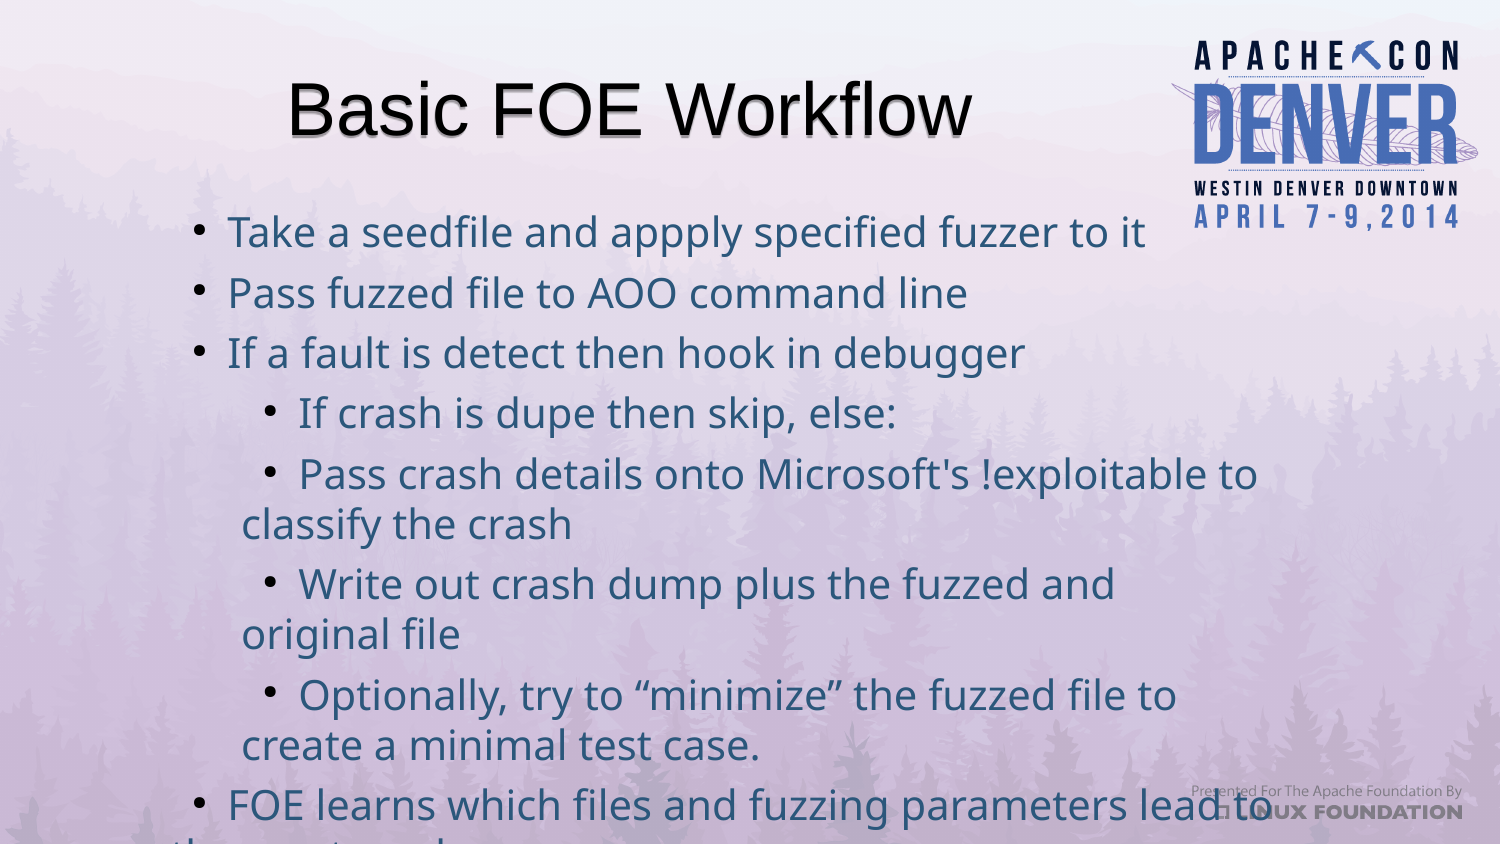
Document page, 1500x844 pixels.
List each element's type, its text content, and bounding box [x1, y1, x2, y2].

picture [0, 0, 1500, 844]
title Basic FOE Workflow [0, 39, 1306, 181]
text_box Take a seedfile and appply specified fuzzer to it Pass fuzzed file to AOO command line If a fault is detect then hook in debugger If crash is dupe then skip, else: Pass crash details onto Microsoft's !exploitable to classify the crash Write out crash dump plus the fuzzed and original file Optionally, try to “minimize” the fuzzed file to create a minimal test case. FOE learns which files and fuzzing parameters lead to the most crashes. [120, 198, 1291, 271]
